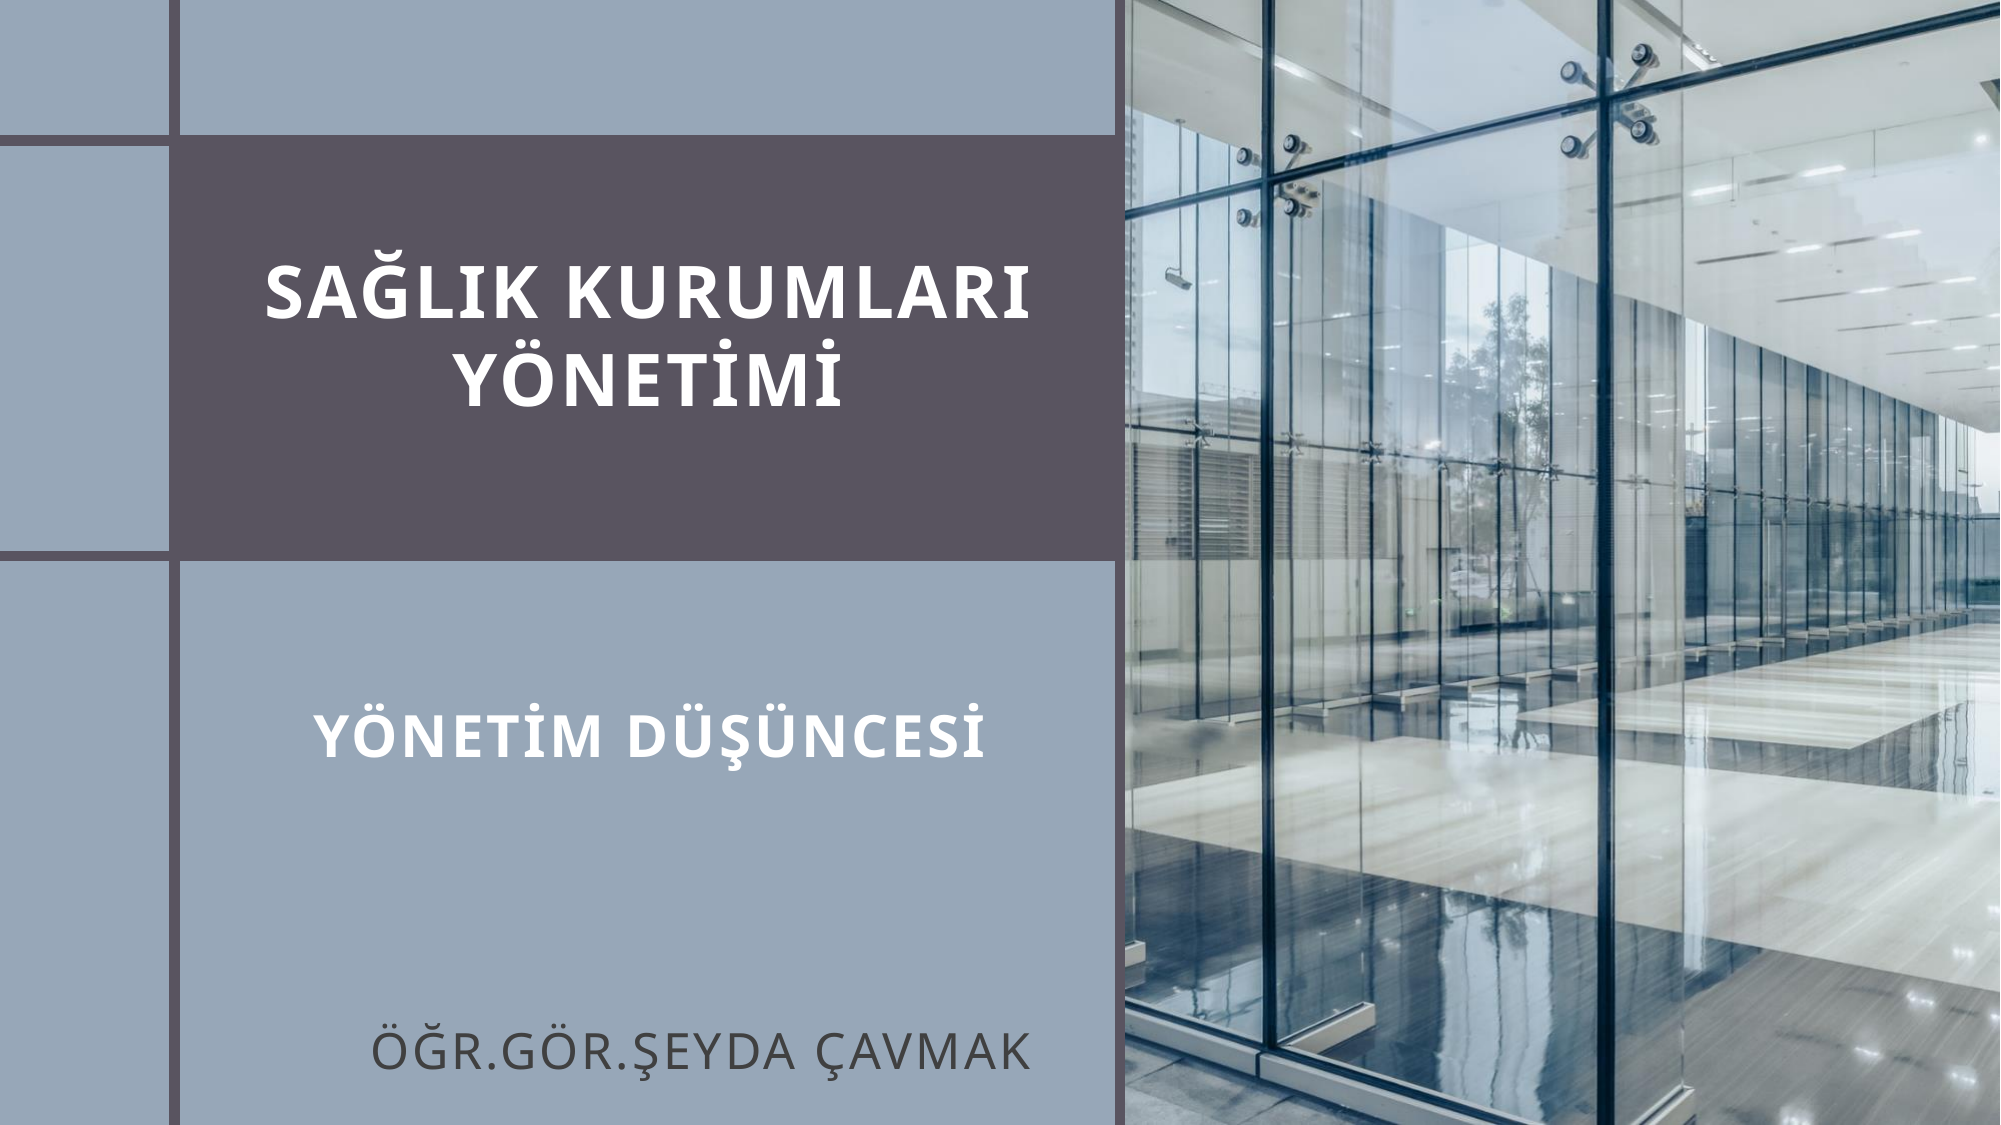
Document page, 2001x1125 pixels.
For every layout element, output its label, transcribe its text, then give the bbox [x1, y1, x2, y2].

text_box YÖNETİM DÜŞÜNCESİ [149, 691, 1150, 778]
subtitle ÖĞR.GÖR.ŞEYDA ÇAVMAK [352, 977, 1125, 1097]
picture [1125, 0, 2000, 1125]
title SAĞLIK KURUMLARI YÖNETİMİ [192, 139, 1108, 525]
